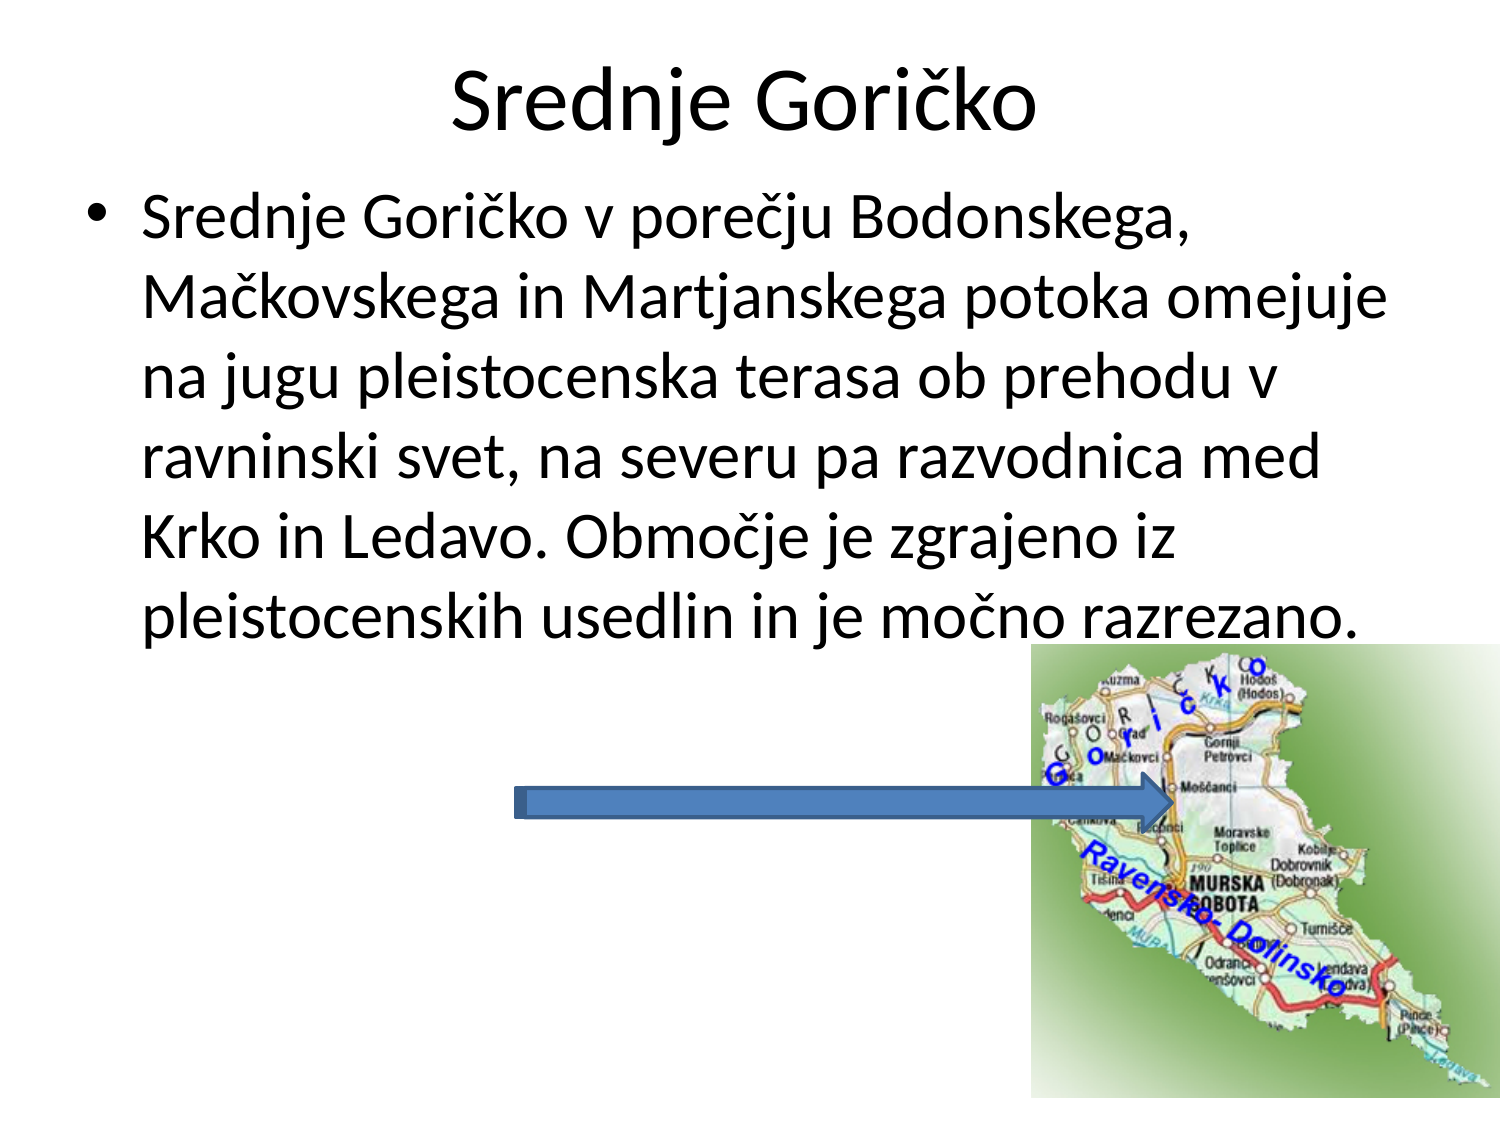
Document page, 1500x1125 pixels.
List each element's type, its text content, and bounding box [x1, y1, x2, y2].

title Srednje Goričko [70, 0, 1421, 164]
text_box [519, 788, 523, 818]
text_box [524, 773, 1172, 832]
list Srednje Goričko v porečju Bodonskega, Mačkovskega in Martjanskega potoka omejuje na jugu pleistocenska terasa ob prehodu v ravninski svet, na severu pa razvodnica med Krko in Ledavo. Območje je zgrajeno iz pleistocenskih usedlin in je močno razrezano. [70, 164, 1421, 907]
picture [1031, 644, 1500, 1098]
